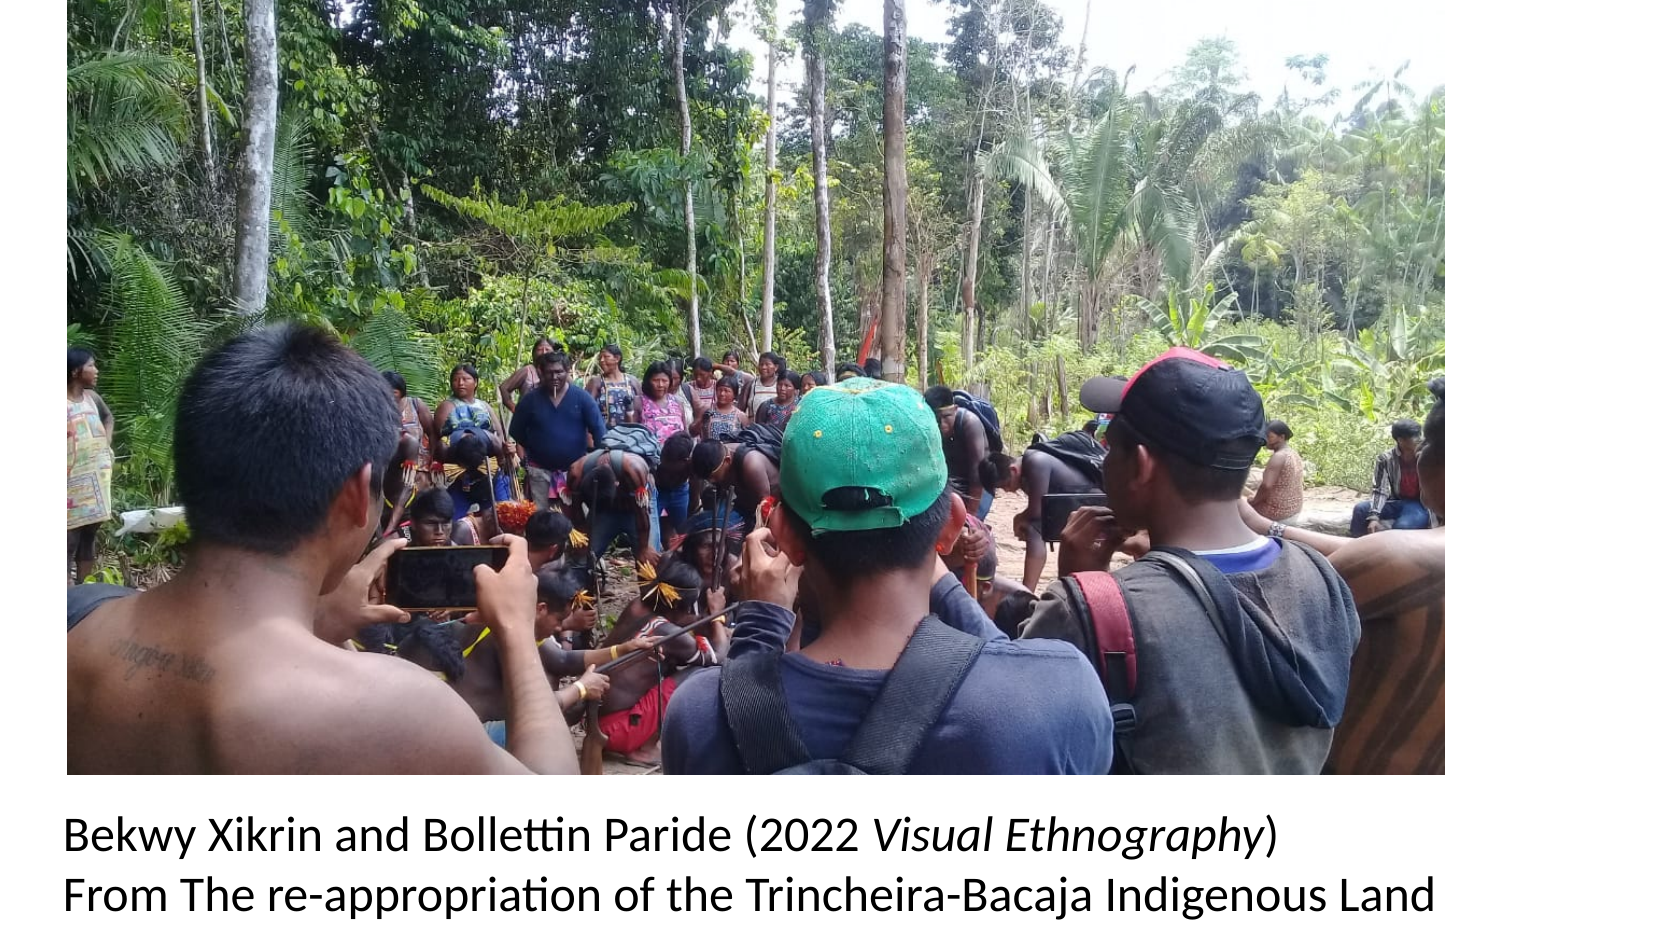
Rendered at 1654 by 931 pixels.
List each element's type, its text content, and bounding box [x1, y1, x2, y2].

picture [67, 0, 1445, 775]
text_box Bekwy Xikrin and Bollettin Paride (2022 Visual Ethnography) From The re-appropriation of the Trincheira-Bacaja Indigenous Land [48, 794, 1482, 929]
